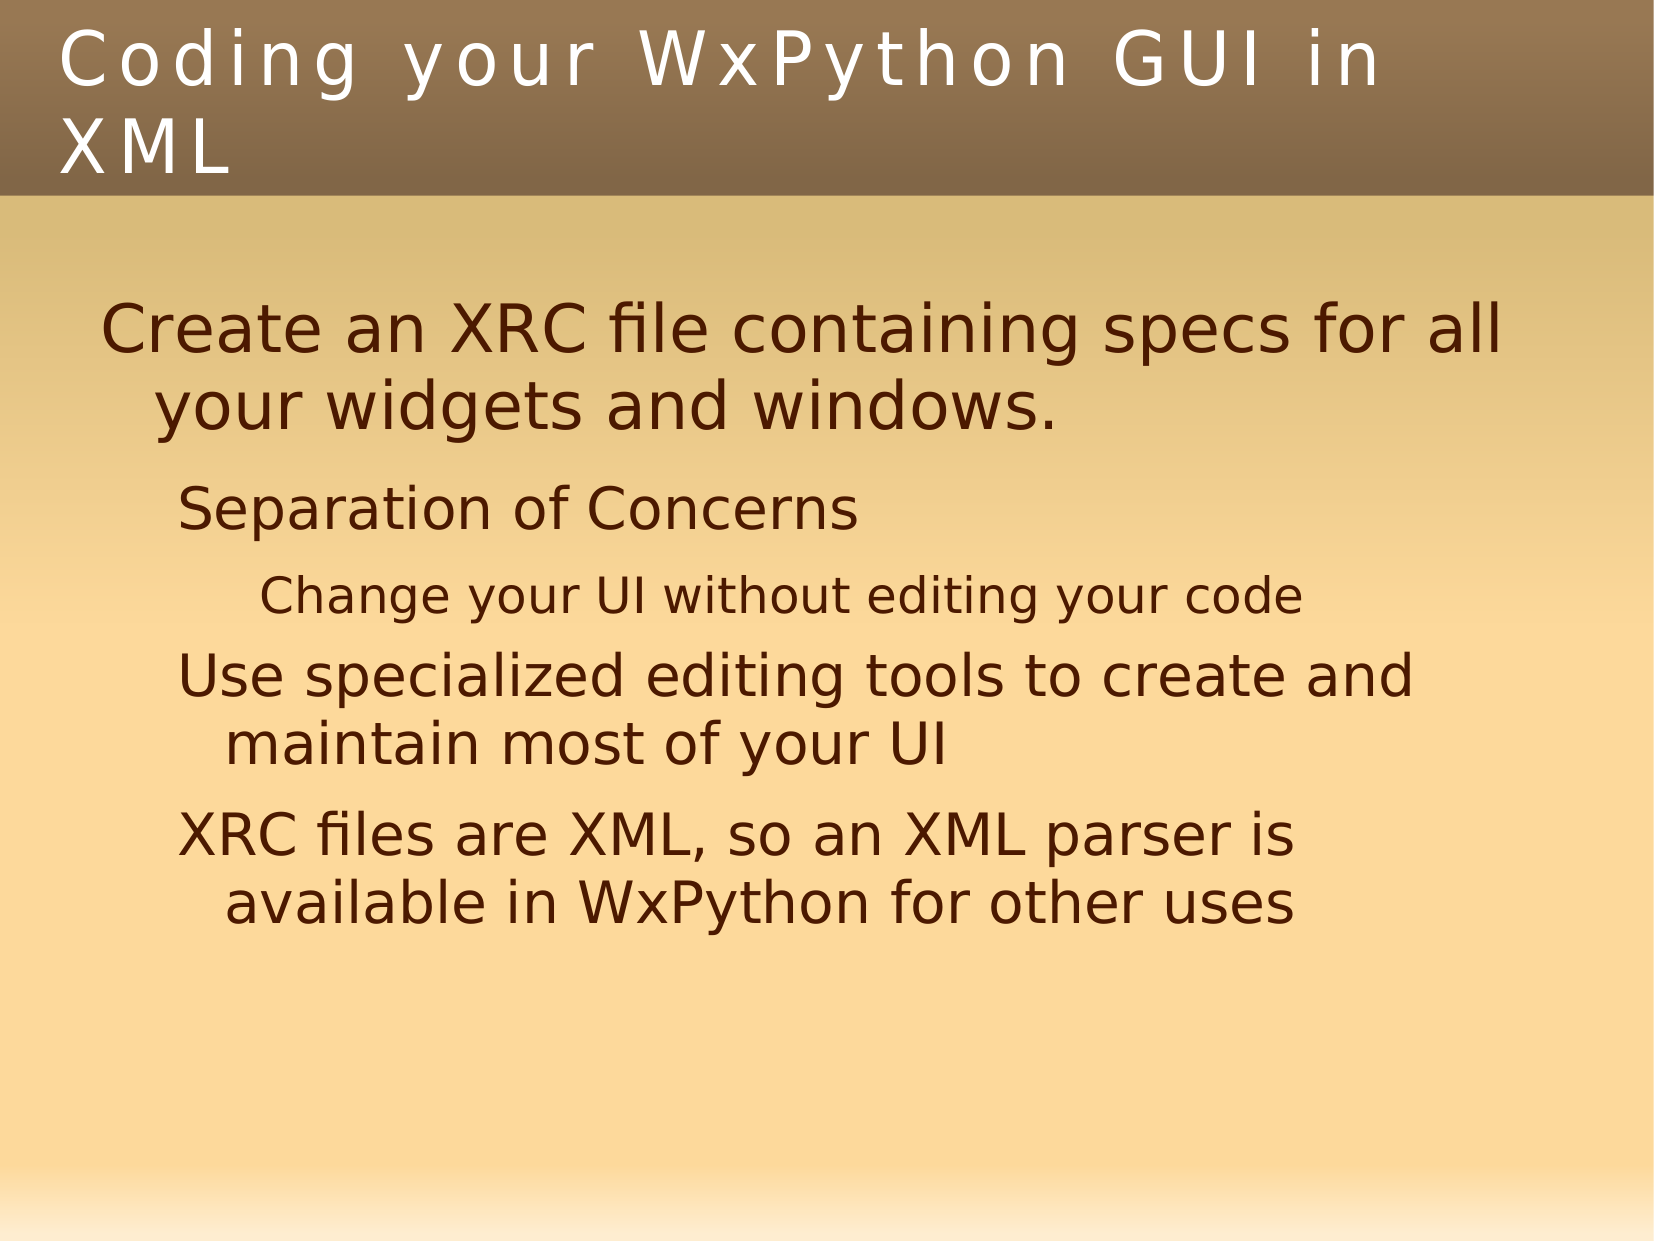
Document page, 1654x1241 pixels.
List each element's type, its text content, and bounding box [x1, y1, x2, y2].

picture [0, 0, 1654, 1241]
list Create an XRC file containing specs for all your widgets and windows. Separation of Concerns Change your UI without editing your code Use specialized editing tools to create and maintain most of your UI XRC files are XML, so an XML parser is available in WxPython for other uses [82, 290, 1571, 1109]
title Coding your WxPython GUI in XML [59, 16, 1595, 191]
